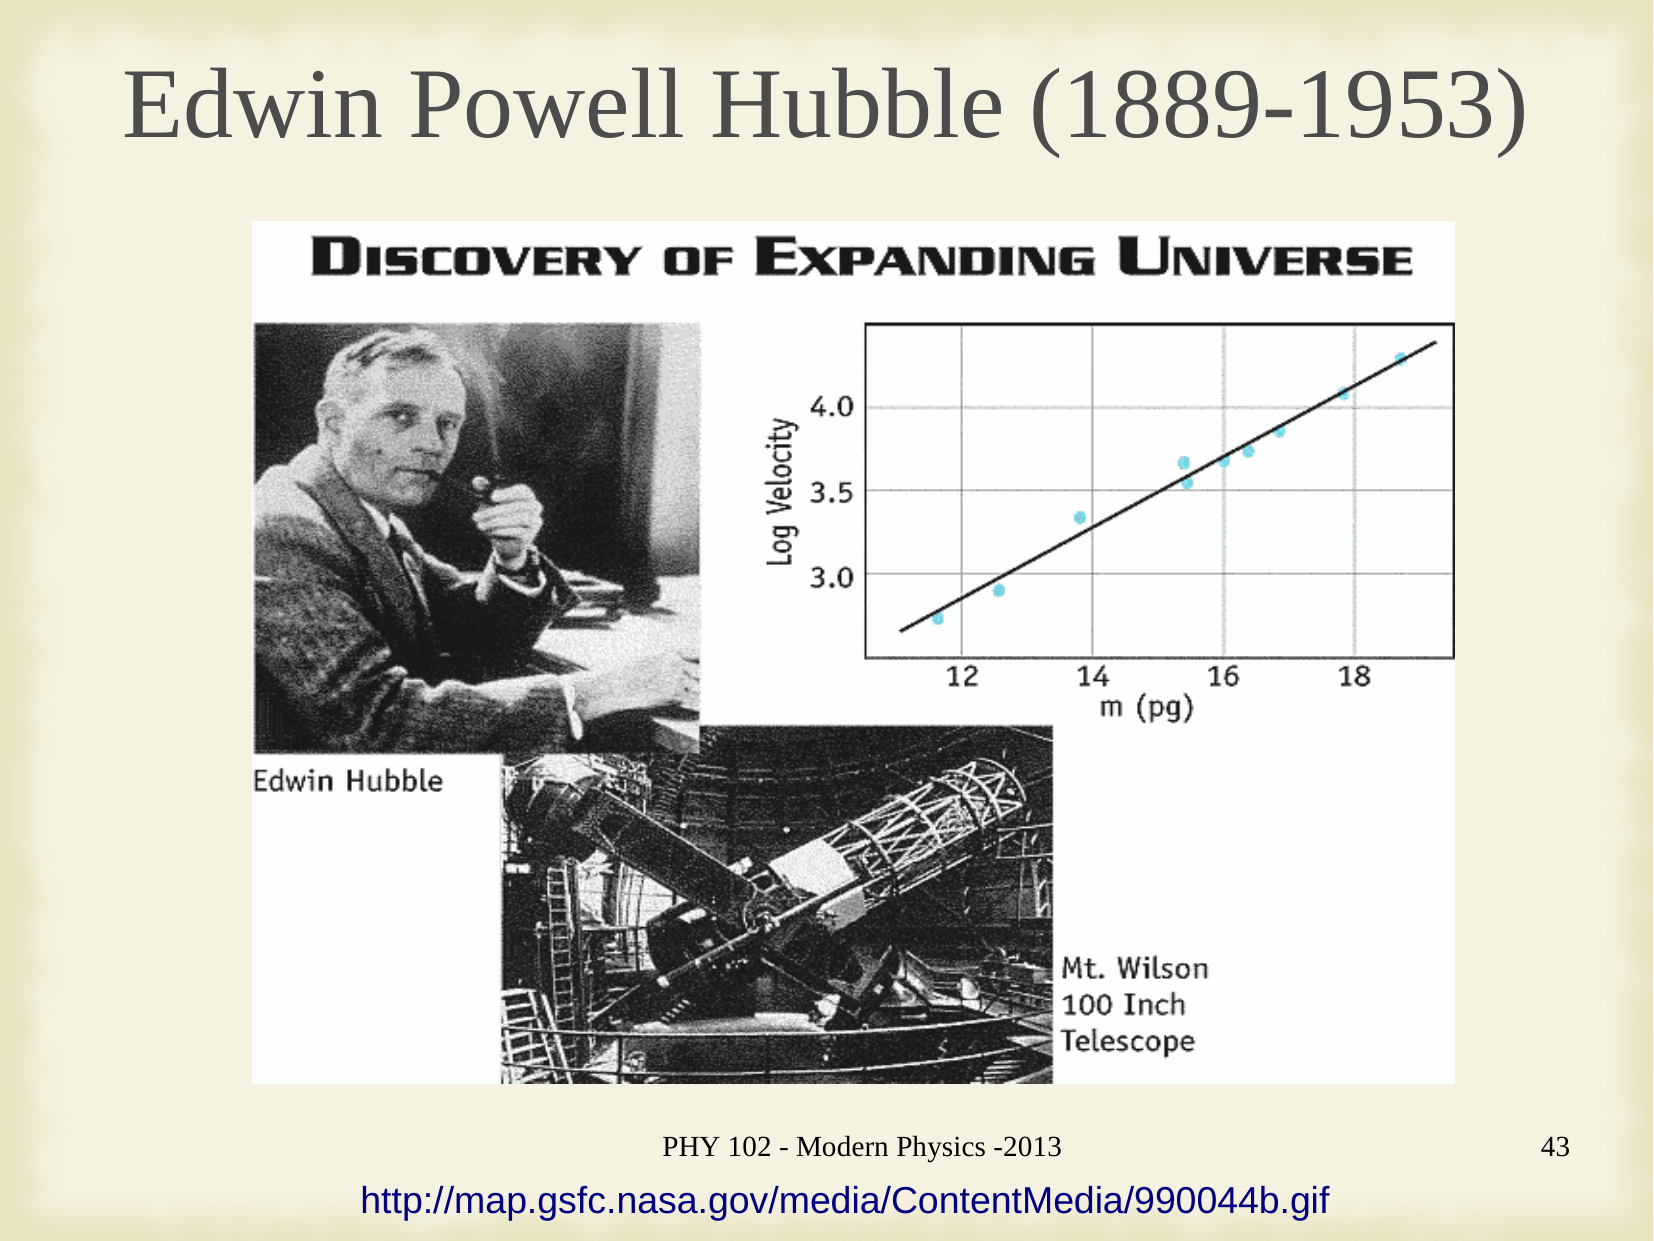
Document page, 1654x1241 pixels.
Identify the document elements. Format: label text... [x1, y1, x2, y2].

picture [0, 0, 1653, 1241]
title Edwin Powell Hubble (1889-1953) [82, 0, 1571, 208]
text_box http://map.gsfc.nasa.gov/media/ContentMedia/990044b.gif [345, 1172, 1345, 1230]
